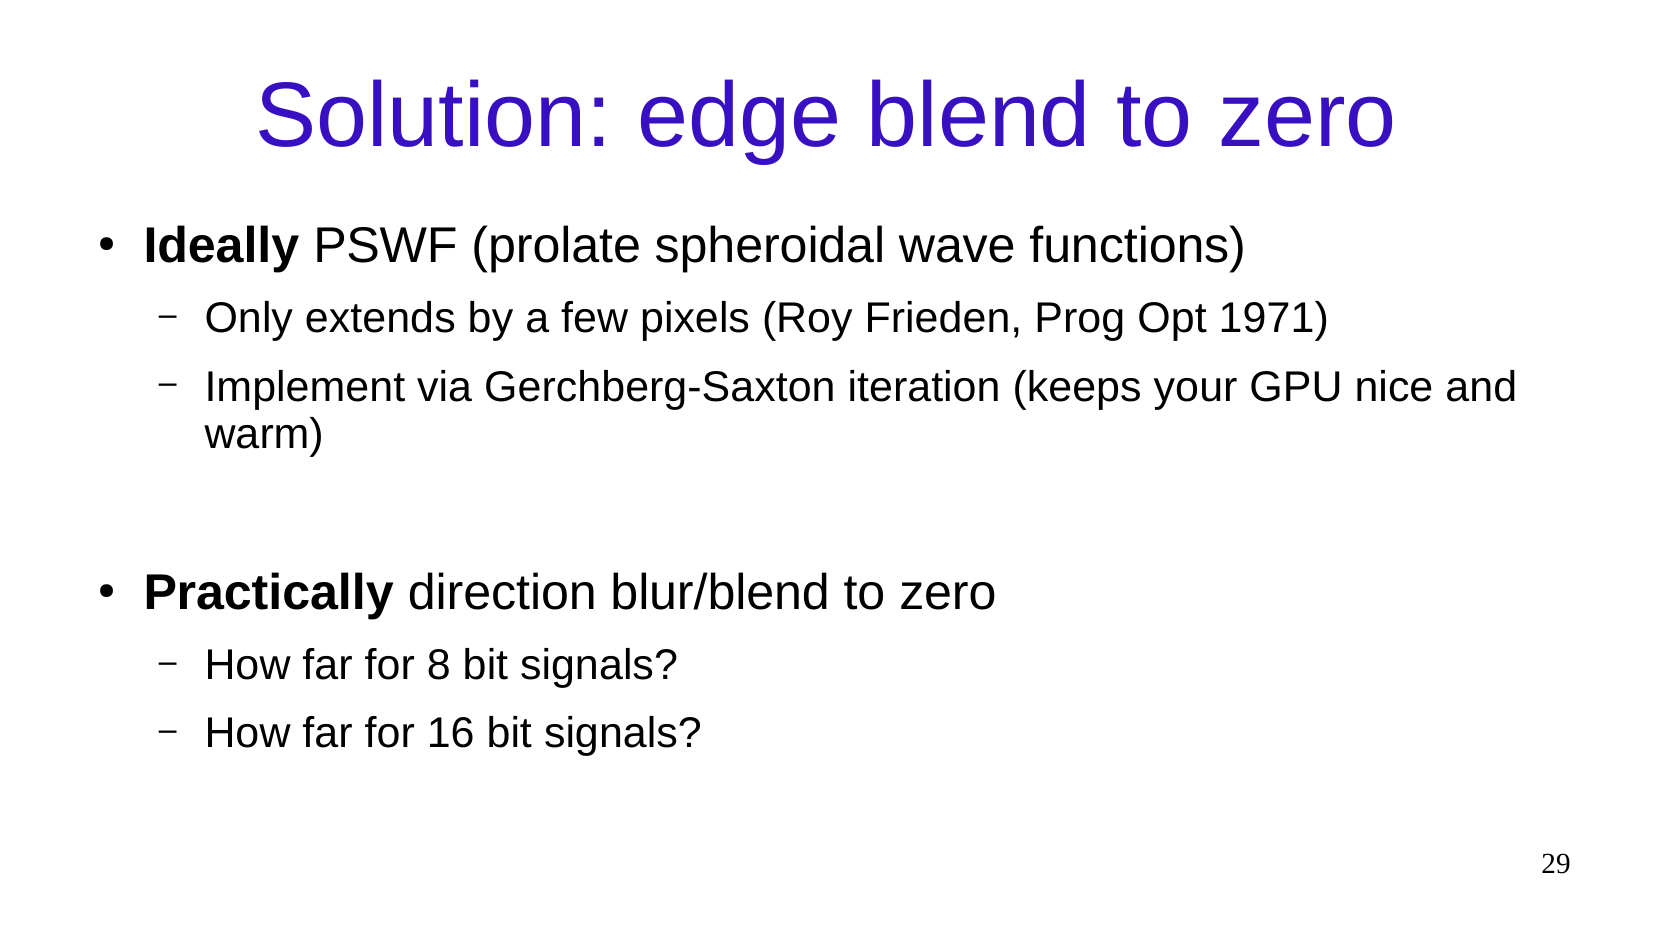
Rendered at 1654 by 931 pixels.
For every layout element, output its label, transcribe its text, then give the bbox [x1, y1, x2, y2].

title Solution: edge blend to zero [82, 37, 1571, 193]
list Ideally PSWF (prolate spheroidal wave functions) Only extends by a few pixels (Roy Frieden, Prog Opt 1971) Implement via Gerchberg-Saxton iteration (keeps your GPU nice and warm) Practically direction blur/blend to zero How far for 8 bit signals? How far for 16 bit signals? [82, 217, 1571, 758]
